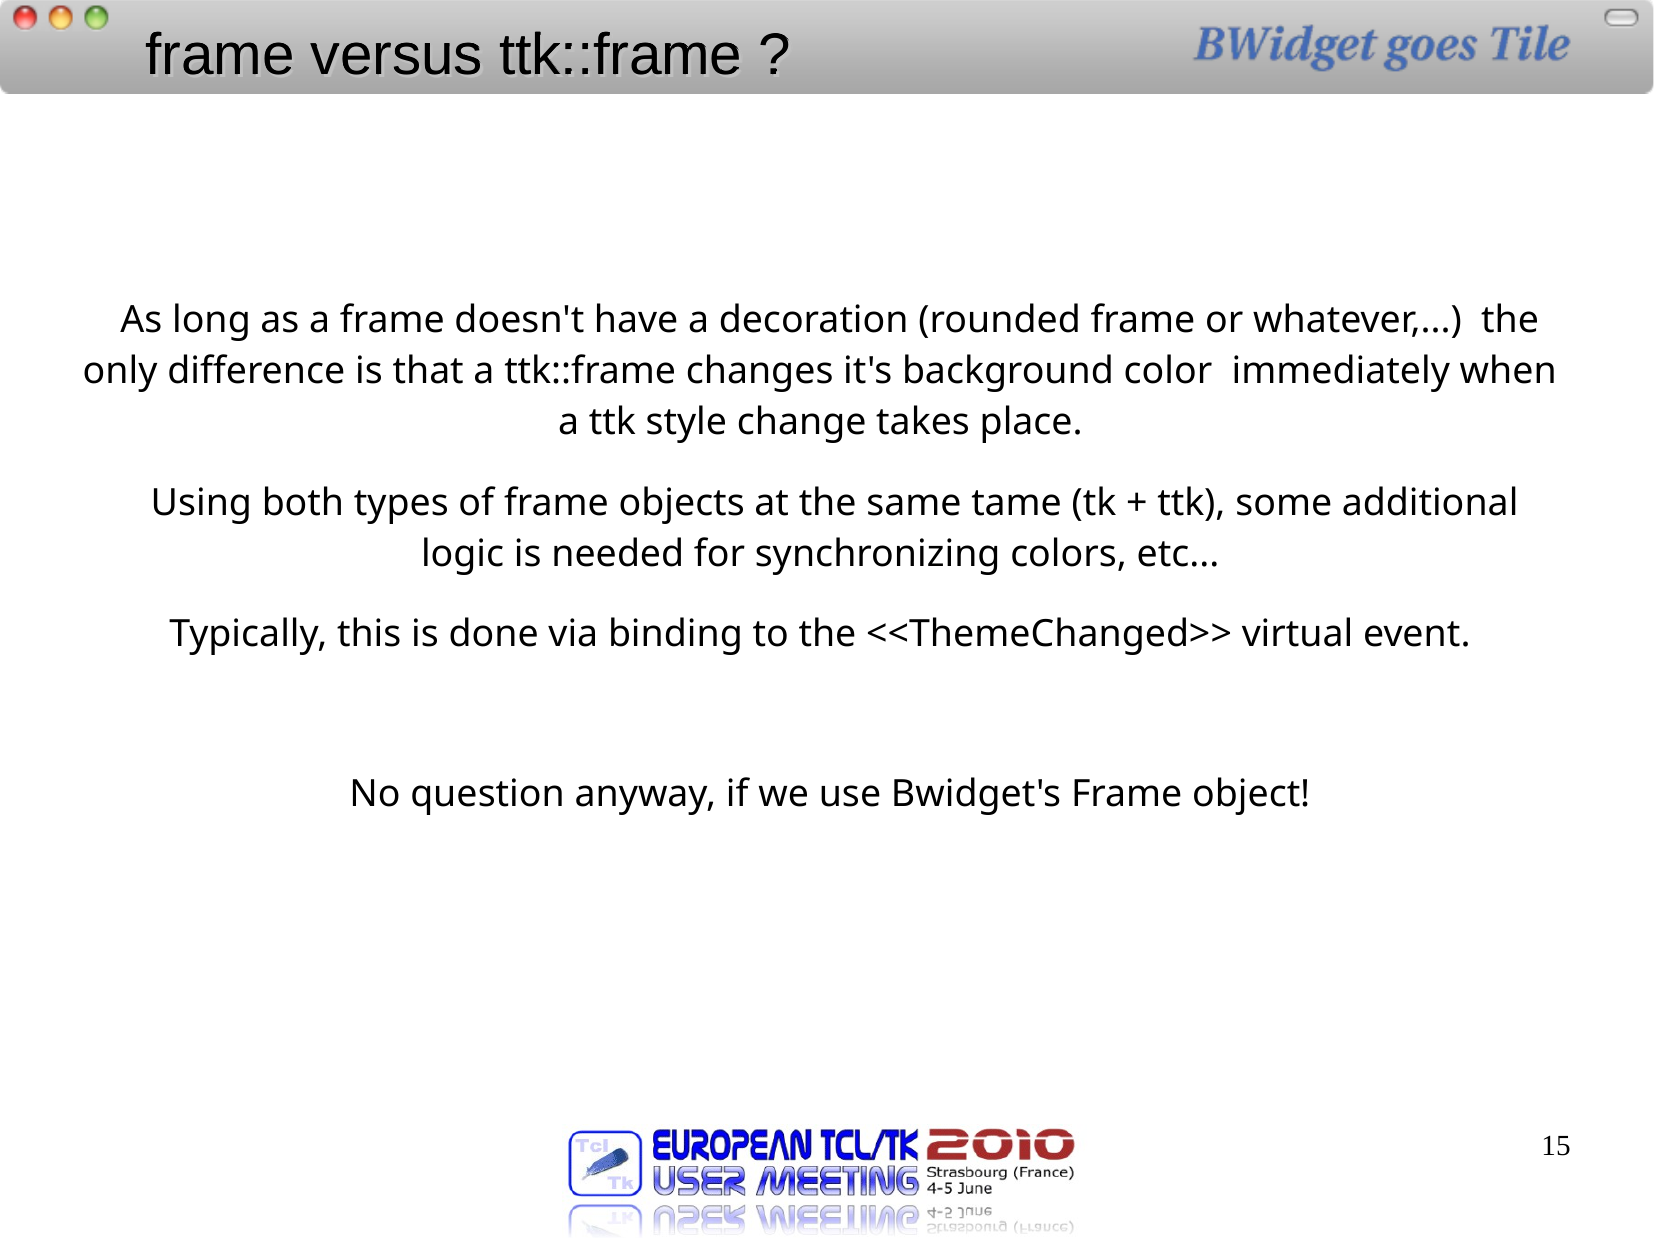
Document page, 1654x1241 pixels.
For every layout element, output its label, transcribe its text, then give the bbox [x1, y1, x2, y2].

picture [0, 0, 1654, 94]
picture [562, 1124, 1088, 1238]
title frame versus ttk::frame ? [145, 16, 1449, 92]
subtitle As long as a frame doesn't have a decoration (rounded frame or whatever,...) the only difference is that a ttk::frame changes it's background color immediately when a ttk style change takes place. Using both types of frame objects at the same tame (tk + ttk), some additional logic is needed for synchronizing colors, etc... Typically, this is done via binding to the <<ThemeChanged>> virtual event. No question anyway, if we use Bwidget's Frame object! [76, 145, 1565, 965]
